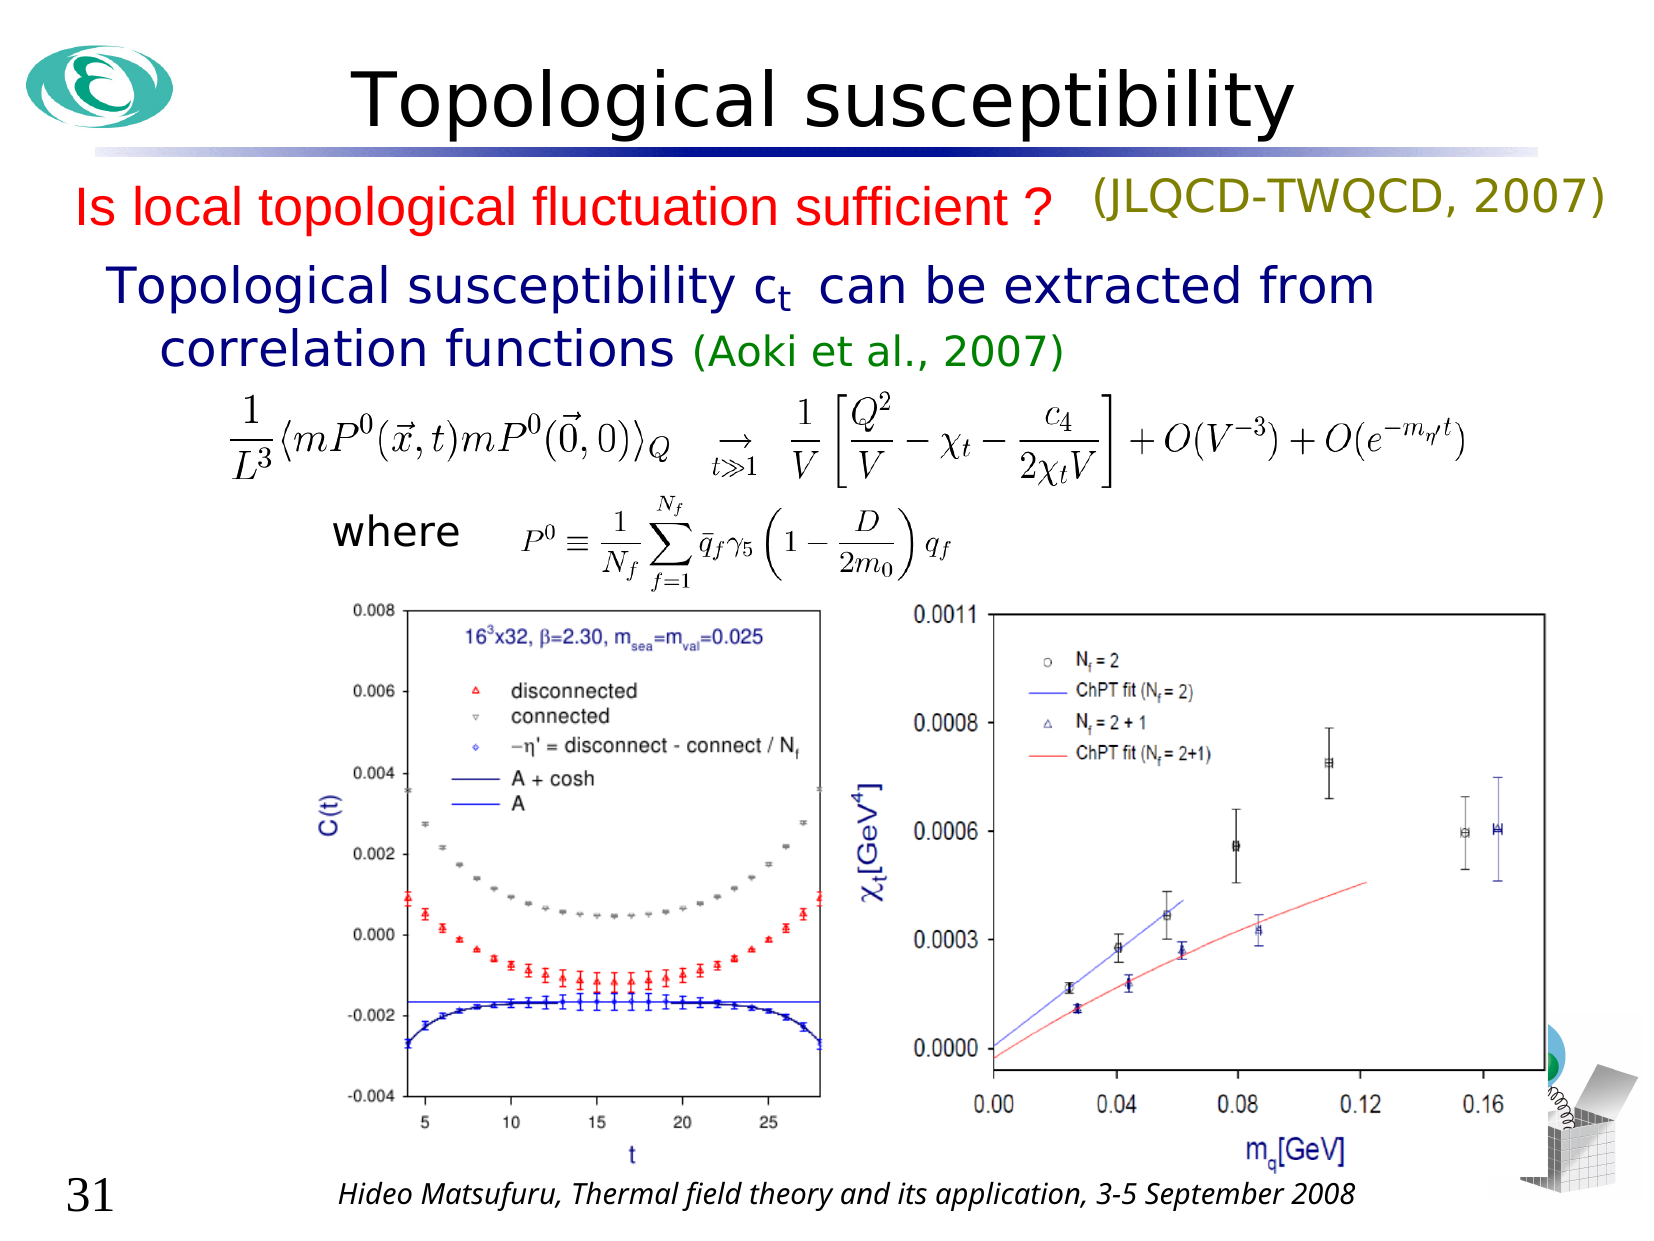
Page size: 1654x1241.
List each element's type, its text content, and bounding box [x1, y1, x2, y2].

picture [95, 147, 1538, 157]
picture [20, 37, 179, 136]
text_box where [331, 508, 462, 557]
picture [711, 391, 1464, 488]
text_box Is local topological fluctuation sufficient ? [74, 176, 1056, 238]
picture [230, 394, 669, 479]
title Topological susceptibility [201, 47, 1450, 154]
picture [305, 595, 1644, 1200]
text_box (JLQCD-TWQCD, 2007) [1091, 170, 1608, 224]
list Topological susceptibility ct can be extracted from correlation functions (Aoki et al., 2007) [88, 250, 1541, 383]
picture [521, 495, 951, 592]
